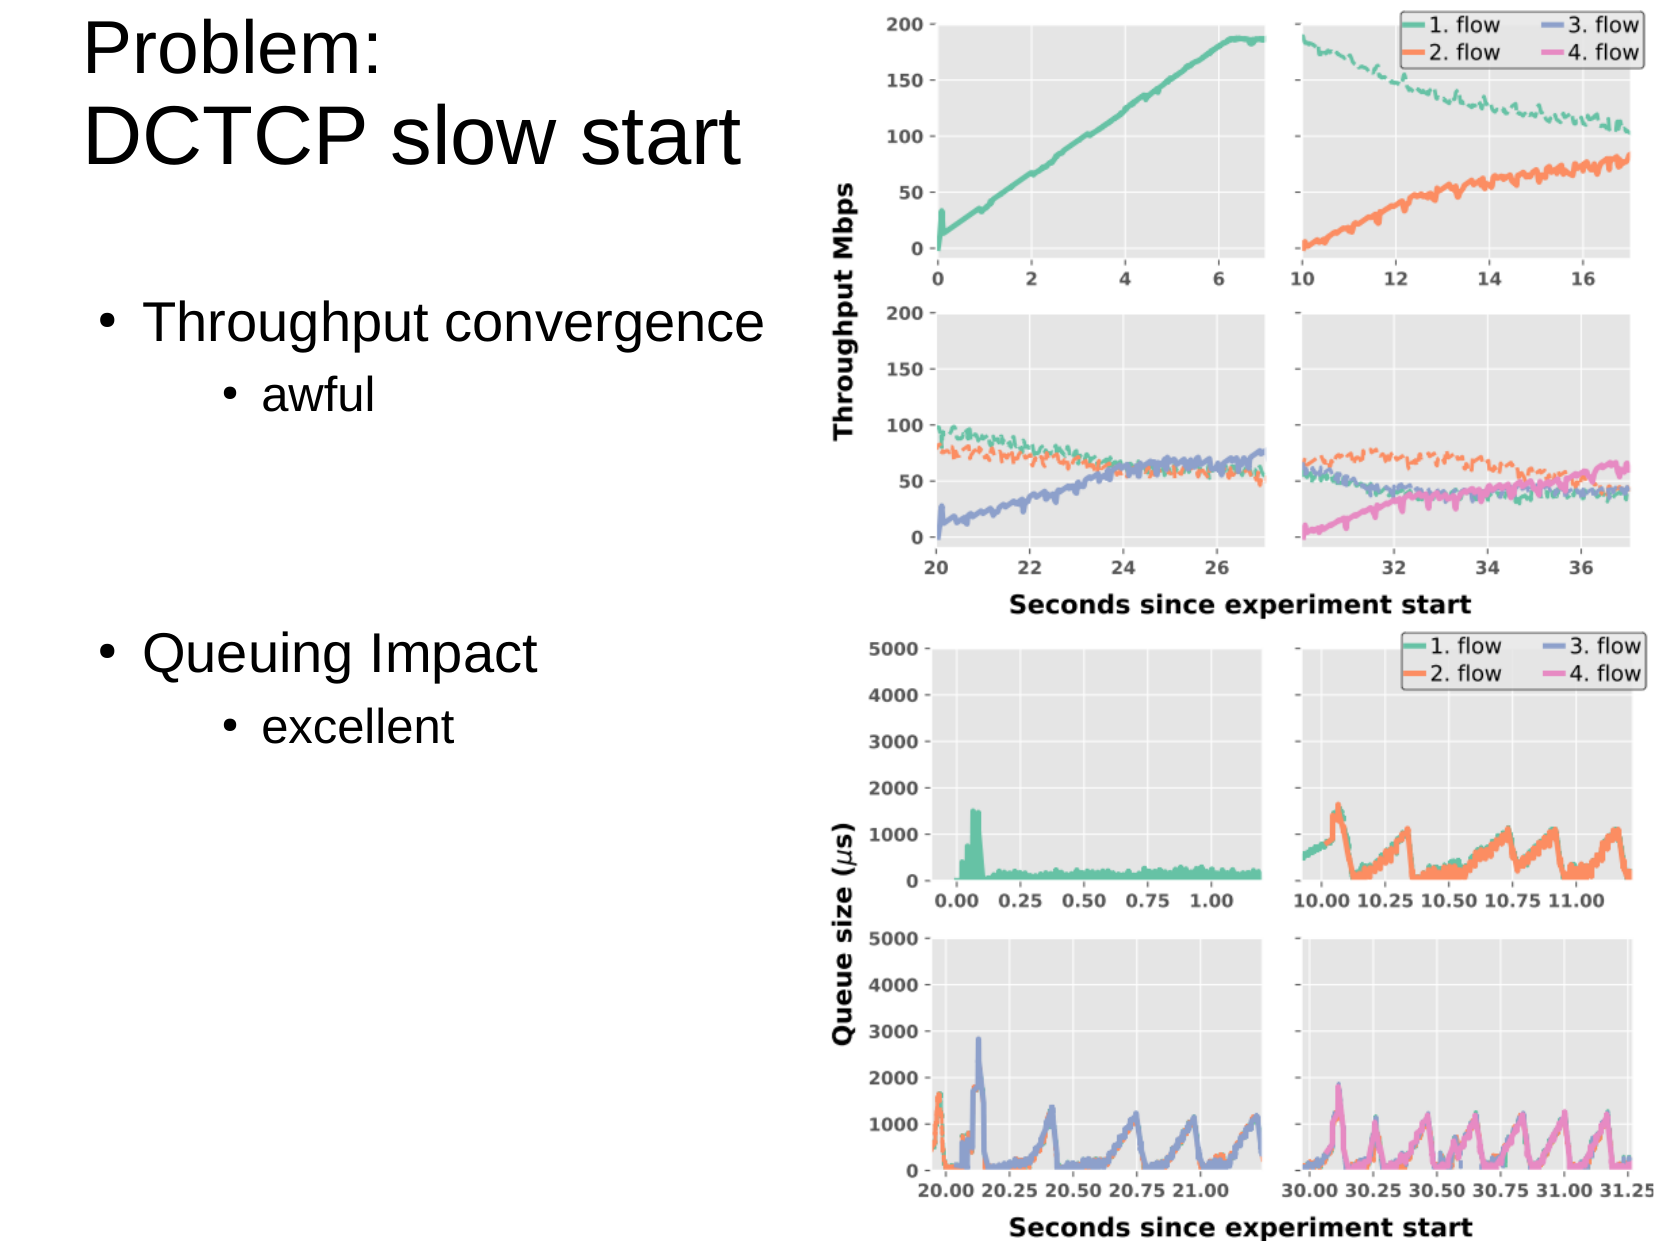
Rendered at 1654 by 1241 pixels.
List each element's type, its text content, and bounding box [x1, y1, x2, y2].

title Problem: DCTCP slow start [82, 0, 1571, 198]
picture [824, 1, 1654, 1241]
list Throughput convergence awful Queuing Impact excellent [82, 290, 770, 776]
